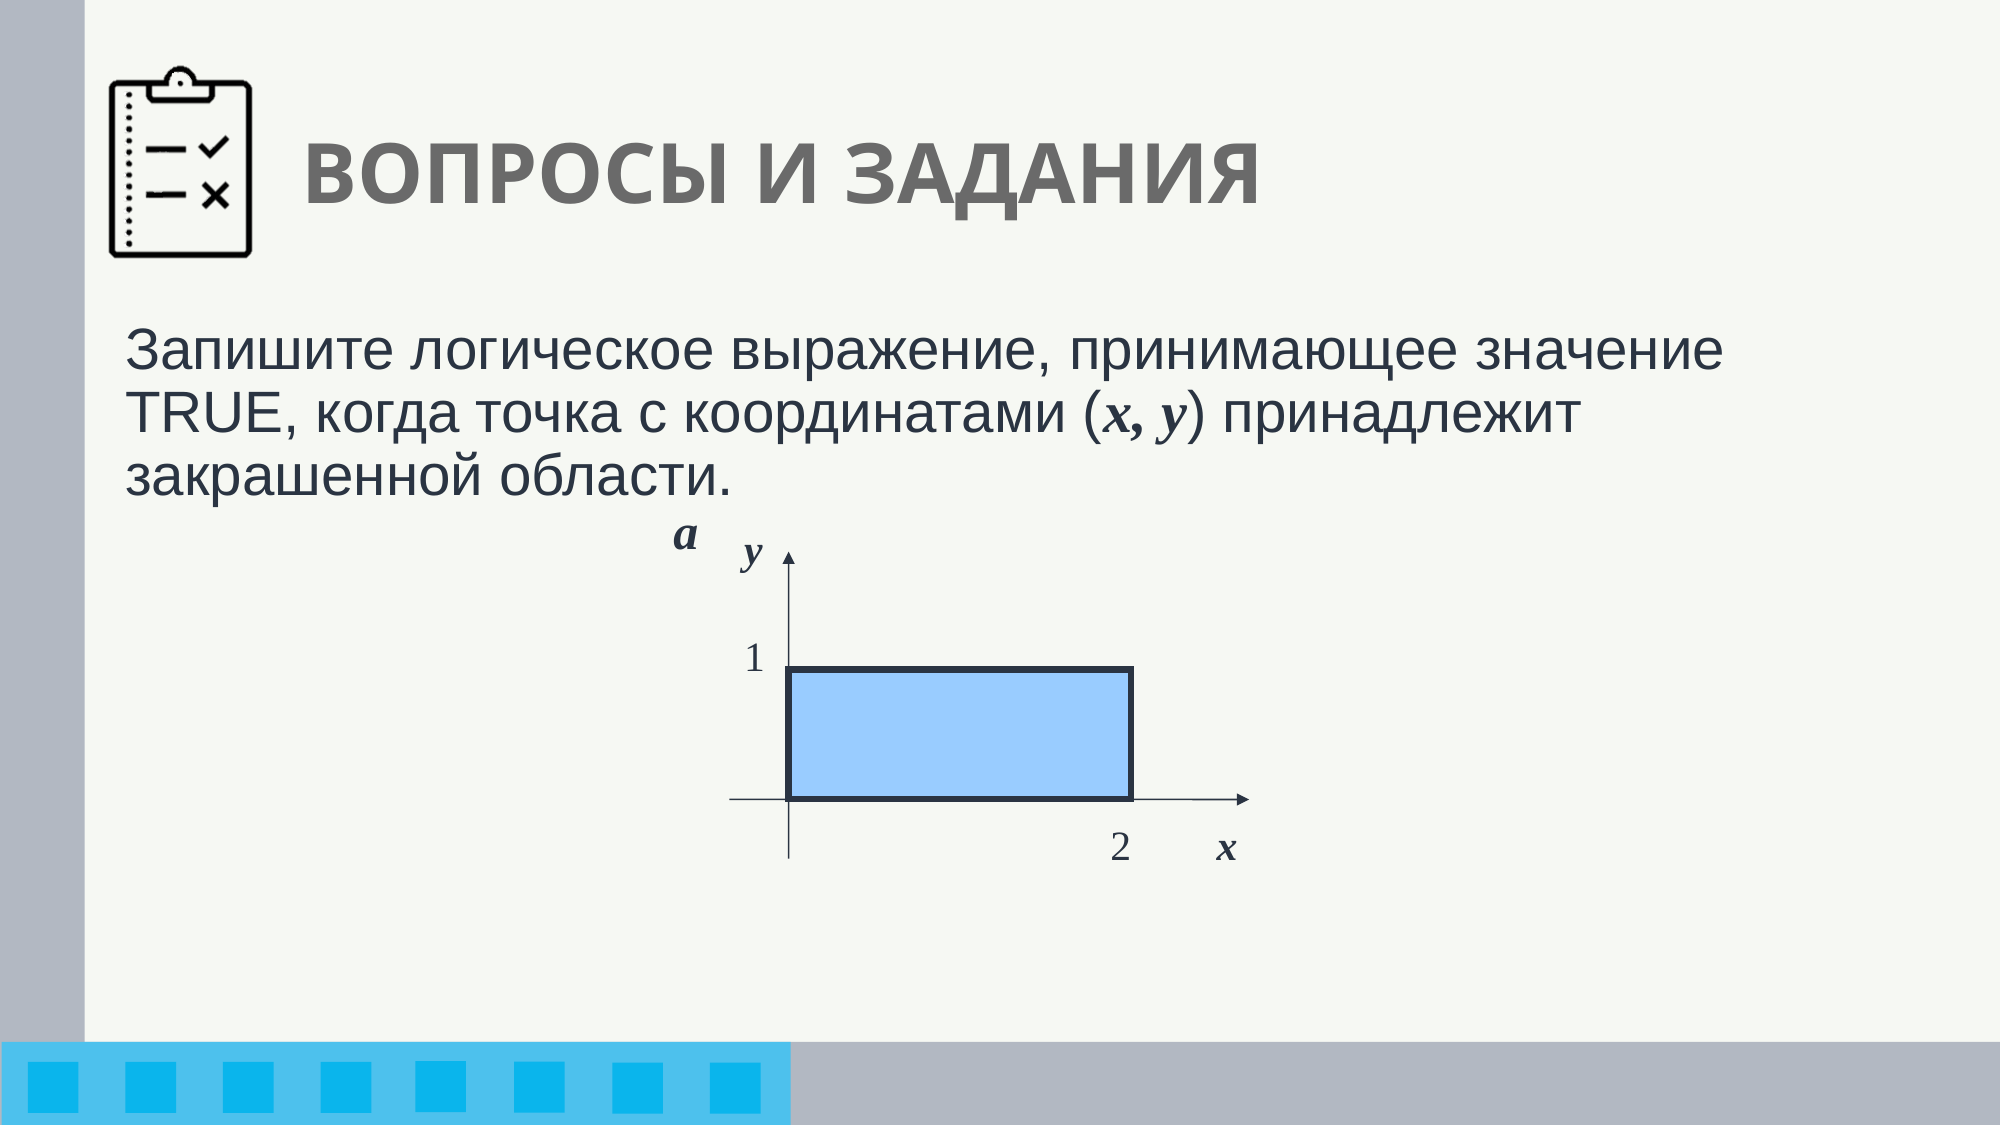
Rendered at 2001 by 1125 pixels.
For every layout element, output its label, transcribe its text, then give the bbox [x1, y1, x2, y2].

list Запишите логическое выражение, принимающее значение TRUE, когда точка с координатами (x, y) принадлежит закрашенной области. [110, 311, 1892, 1058]
text_box a [658, 492, 707, 568]
text_box y [729, 515, 777, 581]
text_box [790, 669, 1131, 798]
text_box 1 [729, 622, 777, 688]
title ВОПРОСЫ И ЗАДАНИЯ [285, 67, 1892, 286]
text_box x [1201, 811, 1250, 877]
picture [85, 54, 286, 286]
text_box 2 [1095, 811, 1143, 877]
